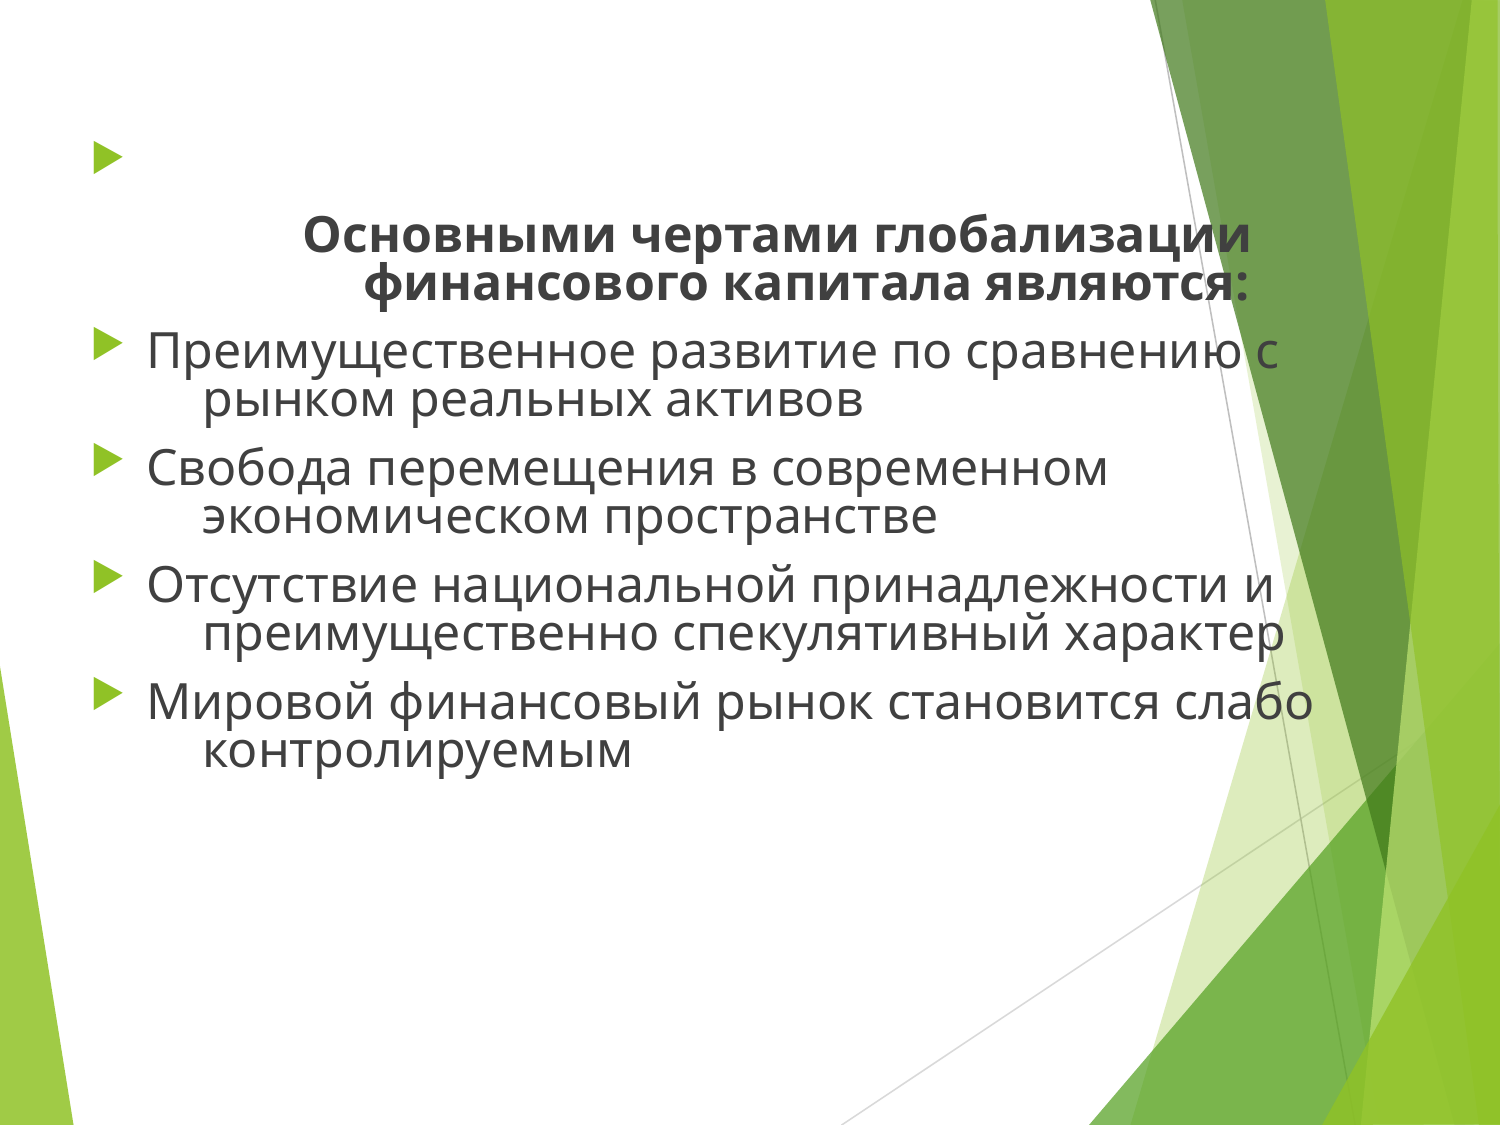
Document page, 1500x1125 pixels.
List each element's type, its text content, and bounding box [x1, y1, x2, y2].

list Основными чертами глобализации финансового капитала являются: Преимущественное развитие по сравнению с рынком реальных активов Свобода перемещения в современном экономическом пространстве Отсутствие национальной принадлежности и преимущественно спекулятивный характер Мировой финансовый рынок становится слабо контролируемым [75, 125, 1426, 1000]
